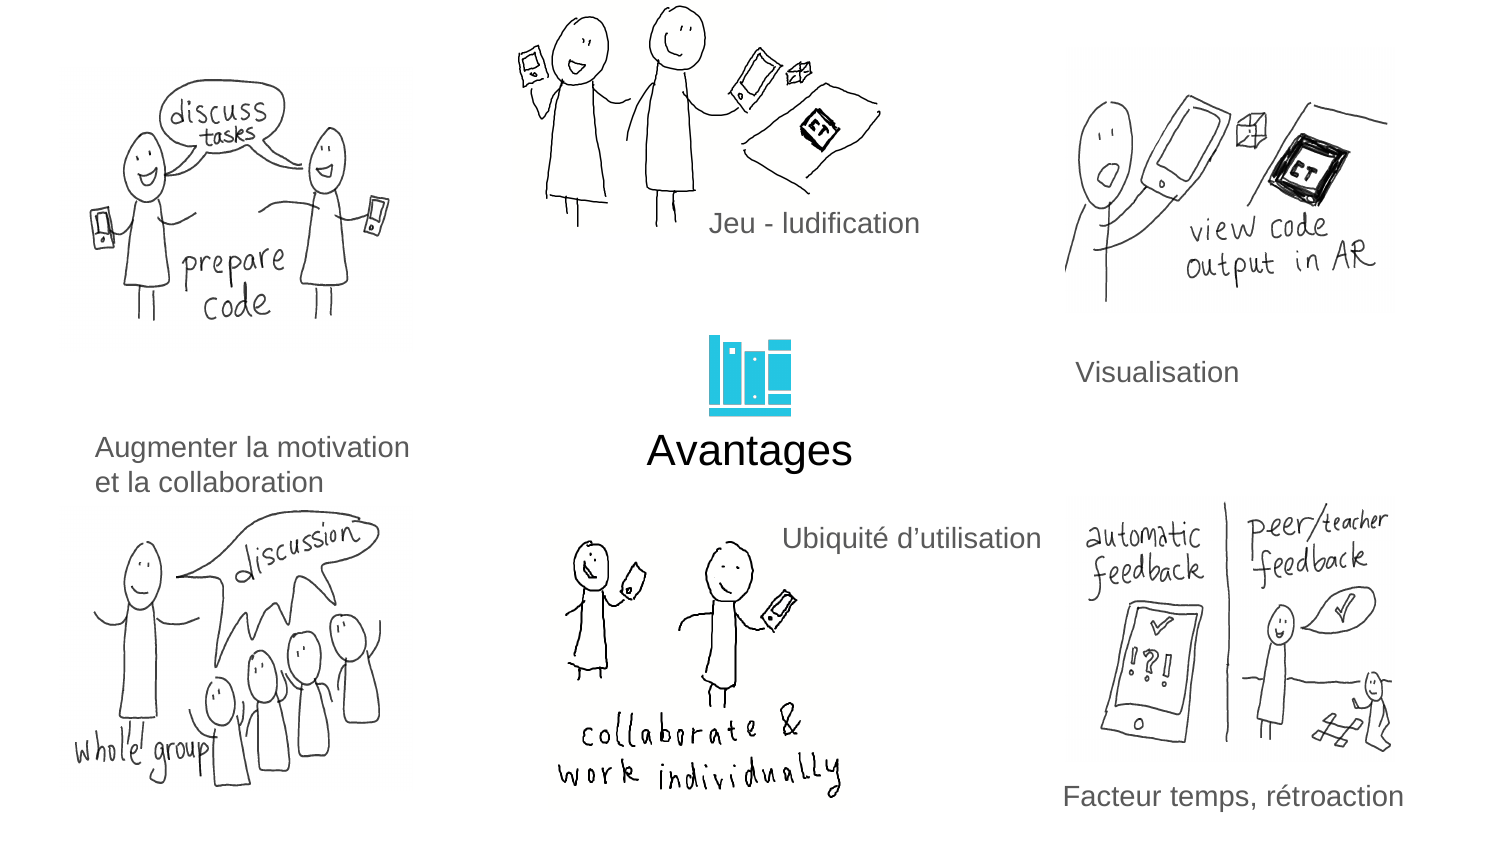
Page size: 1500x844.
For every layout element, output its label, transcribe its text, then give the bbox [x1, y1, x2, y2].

text_box Facteur temps, rétroaction [1047, 761, 1442, 828]
text_box Visualisation [1060, 338, 1425, 405]
title Avantages [553, 421, 947, 507]
picture [59, 67, 413, 352]
picture [693, 319, 807, 432]
text_box Ubiquité d’utilisation [766, 504, 1132, 570]
picture [1065, 496, 1395, 761]
picture [59, 506, 413, 791]
picture [1065, 47, 1395, 313]
text_box Jeu - ludification [693, 189, 1058, 256]
picture [512, 0, 887, 233]
picture [548, 522, 851, 811]
text_box Augmenter la motivation et la collaboration [79, 413, 445, 515]
